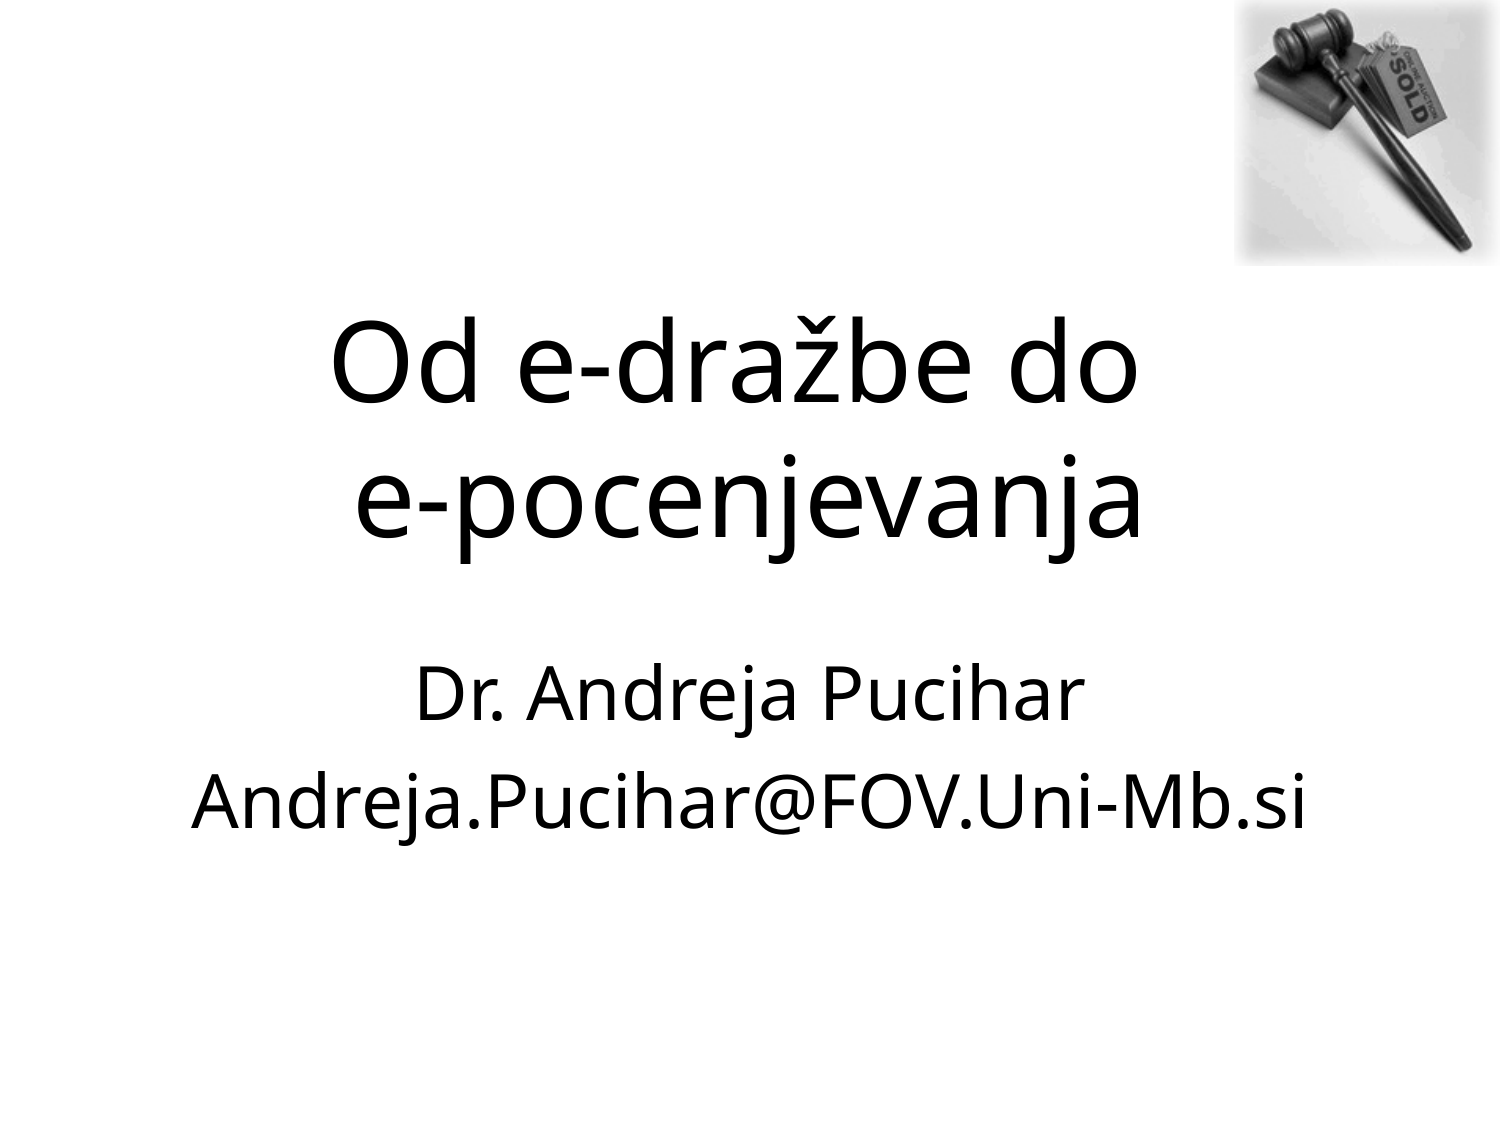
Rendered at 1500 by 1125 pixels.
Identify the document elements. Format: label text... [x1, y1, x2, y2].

text_box Dr. Andreja Pucihar Andreja.Pucihar@FOV.Uni-Mb.si [87, 637, 1413, 926]
title Od e-dražbe do e-pocenjevanja [112, 275, 1388, 576]
picture [1234, 0, 1500, 266]
